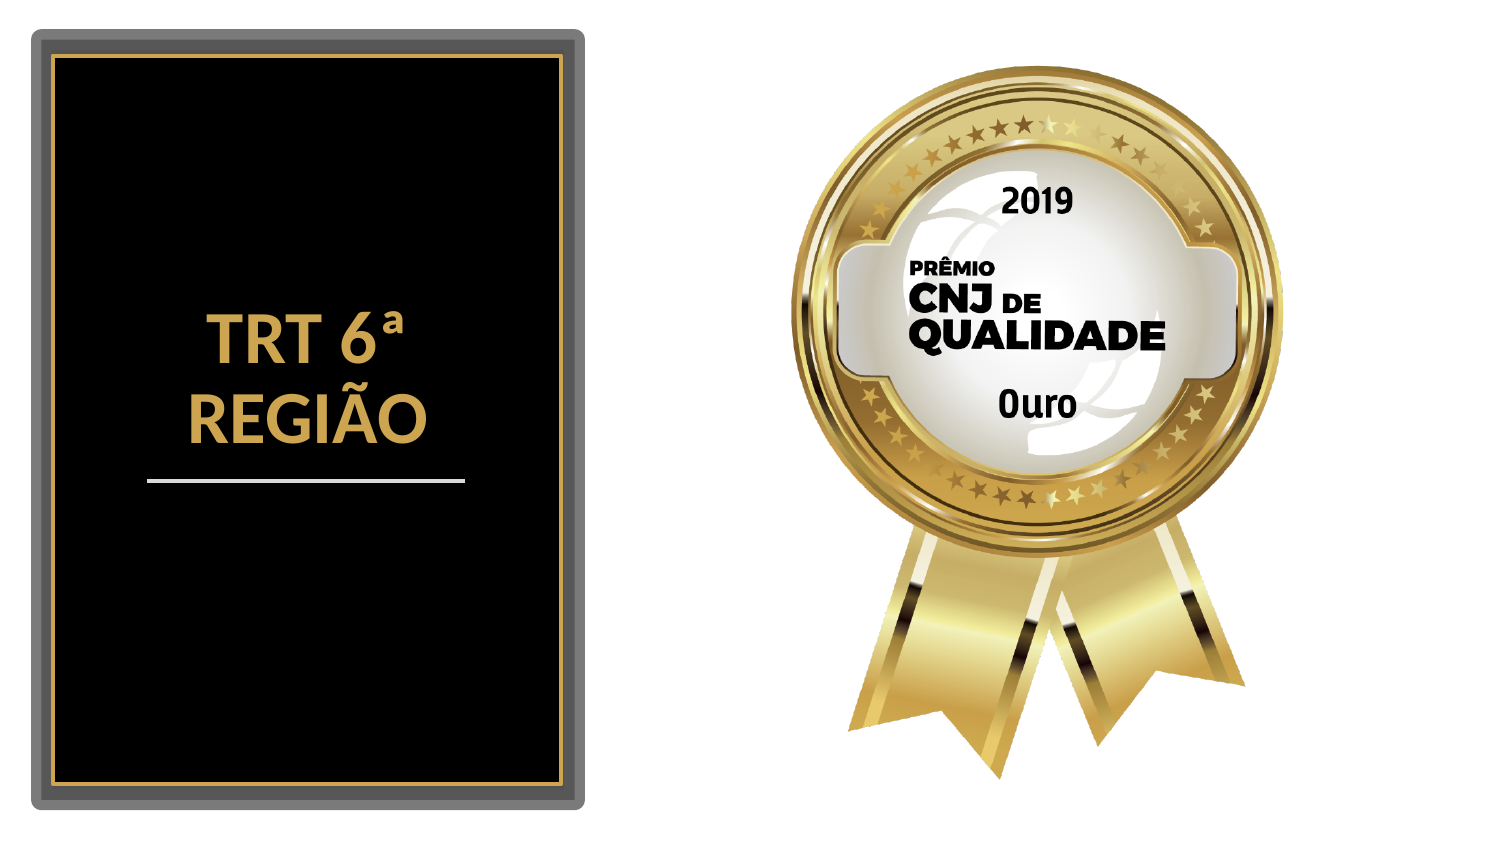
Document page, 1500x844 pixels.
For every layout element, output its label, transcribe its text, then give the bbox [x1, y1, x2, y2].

text_box [41, 40, 575, 800]
picture [787, 60, 1287, 785]
text_box TRT 6ª REGIÃO [83, 113, 533, 468]
